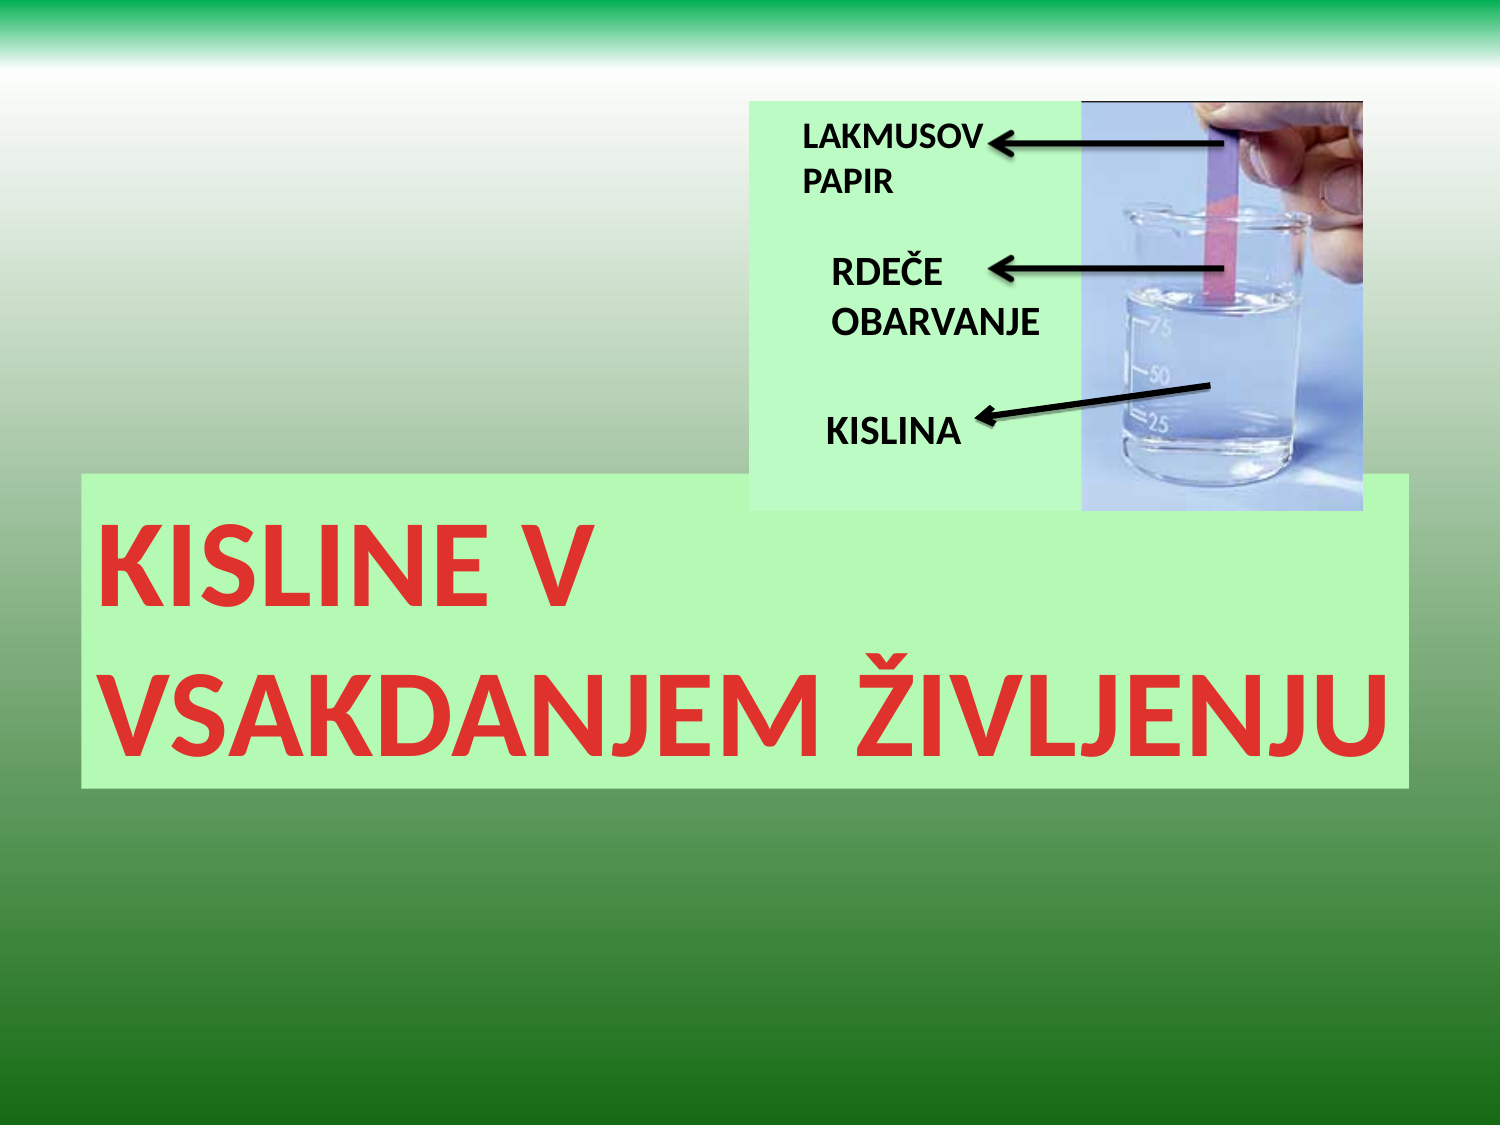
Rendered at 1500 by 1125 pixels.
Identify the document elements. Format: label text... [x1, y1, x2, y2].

text_box KISLINE V VSAKDANJEM ŽIVLJENJU [81, 473, 1409, 789]
picture [0, 0, 1500, 1125]
text_box LAKMUSOV PAPIR [787, 103, 999, 209]
text_box RDEČE OBARVANJE [816, 236, 1056, 352]
text_box KISLINA [811, 395, 1000, 461]
